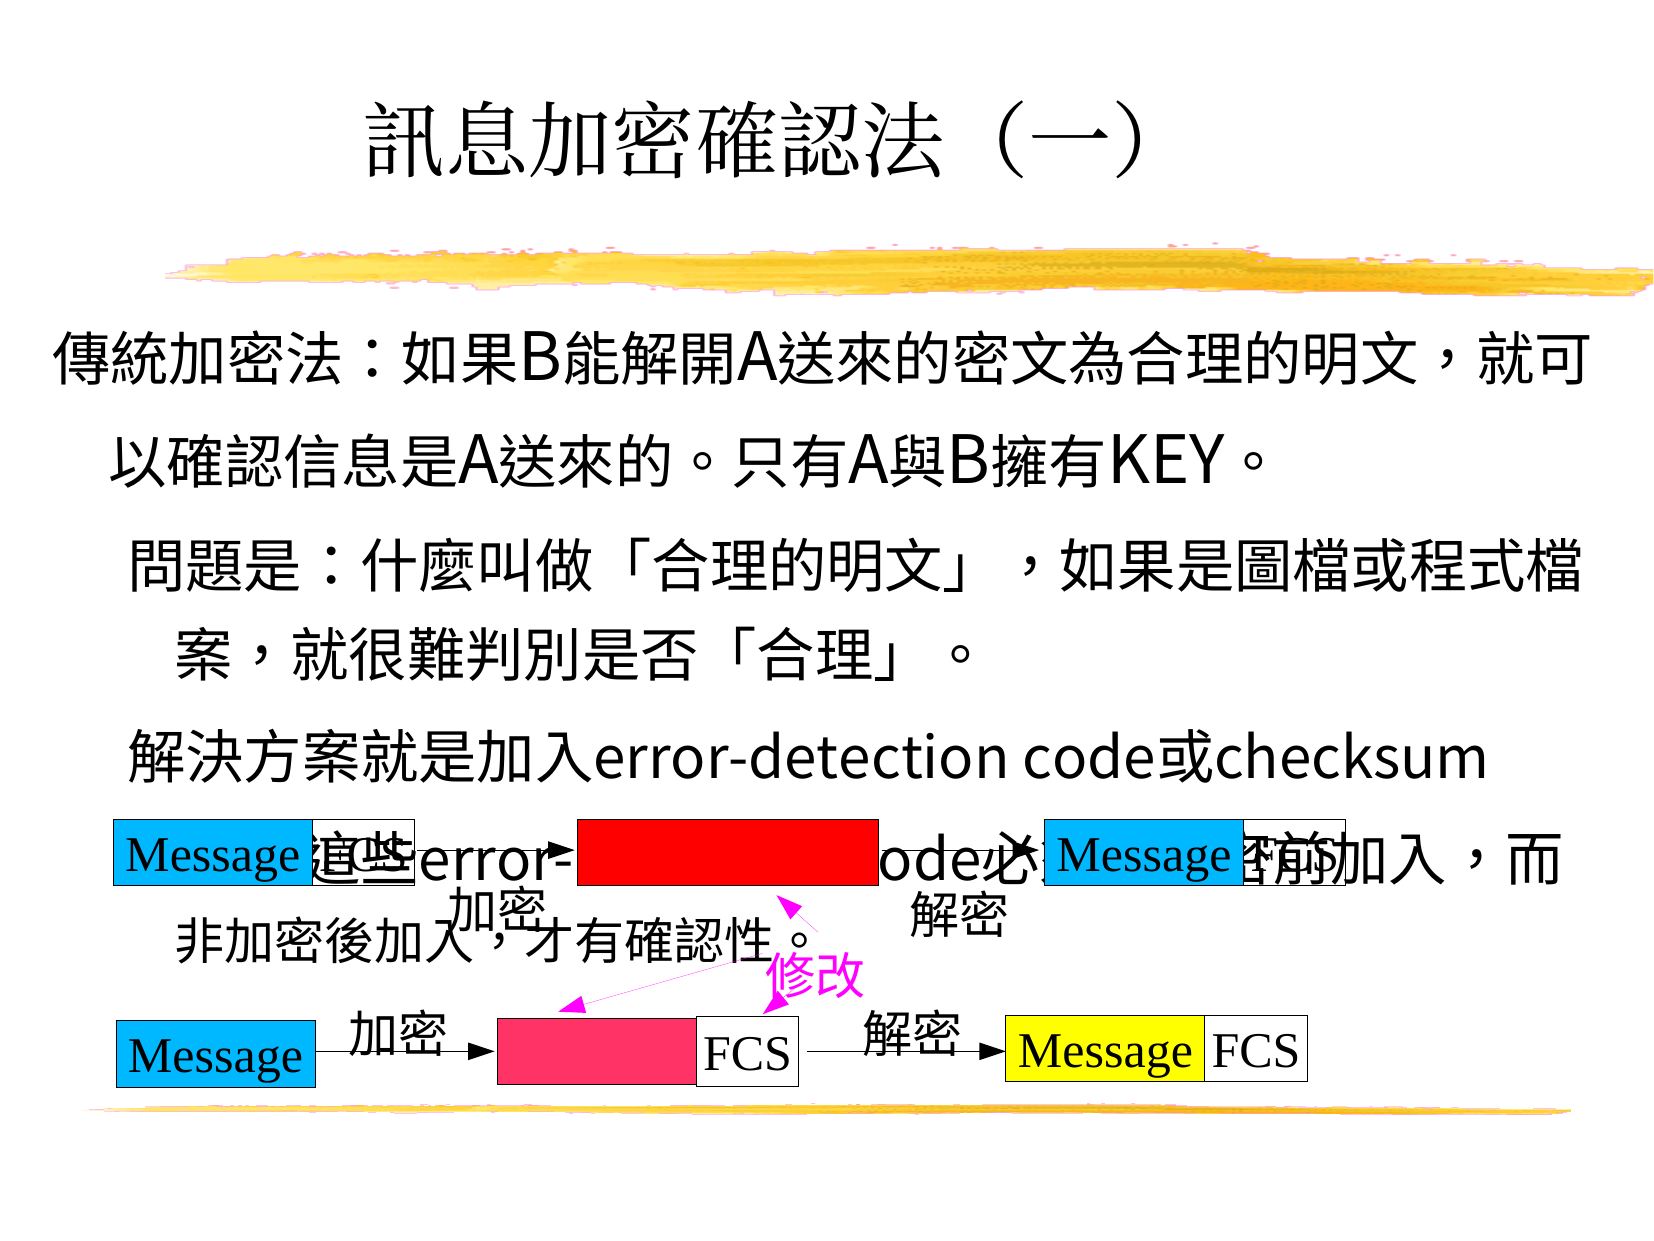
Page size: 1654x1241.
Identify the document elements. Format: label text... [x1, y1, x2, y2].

text_box Message [113, 819, 312, 886]
picture [82, 1102, 1571, 1117]
text_box 解密 [862, 990, 967, 1041]
text_box Message [116, 1020, 316, 1088]
text_box 修改 [765, 932, 871, 983]
title 訊息加密確認法（一） [76, 28, 1482, 235]
text_box FCS [1204, 1015, 1308, 1082]
text_box FCS [1243, 819, 1346, 886]
text_box [577, 819, 879, 886]
text_box Message [1044, 819, 1243, 886]
text_box 加密 [348, 990, 453, 1041]
text_box 解密 [909, 871, 1014, 922]
text_box FCS [312, 819, 415, 886]
text_box [497, 1018, 696, 1085]
picture [165, 237, 1654, 308]
list 傳統加密法：如果B能解開A送來的密文為合理的明文，就可以確認信息是A送來的。只有A與B擁有KEY。 問題是：什麼叫做「合理的明文」，如果是圖檔或程式檔案，就很難判別是否「合理」。 解決方案就是加入error-detection code或checksum 當然，這些error-detection code必須於加密前加入，而非加密後加入，才有確認性。 [52, 297, 1606, 782]
text_box Message [1005, 1015, 1204, 1082]
text_box FCS [696, 1016, 799, 1087]
text_box 加密 [447, 865, 553, 917]
